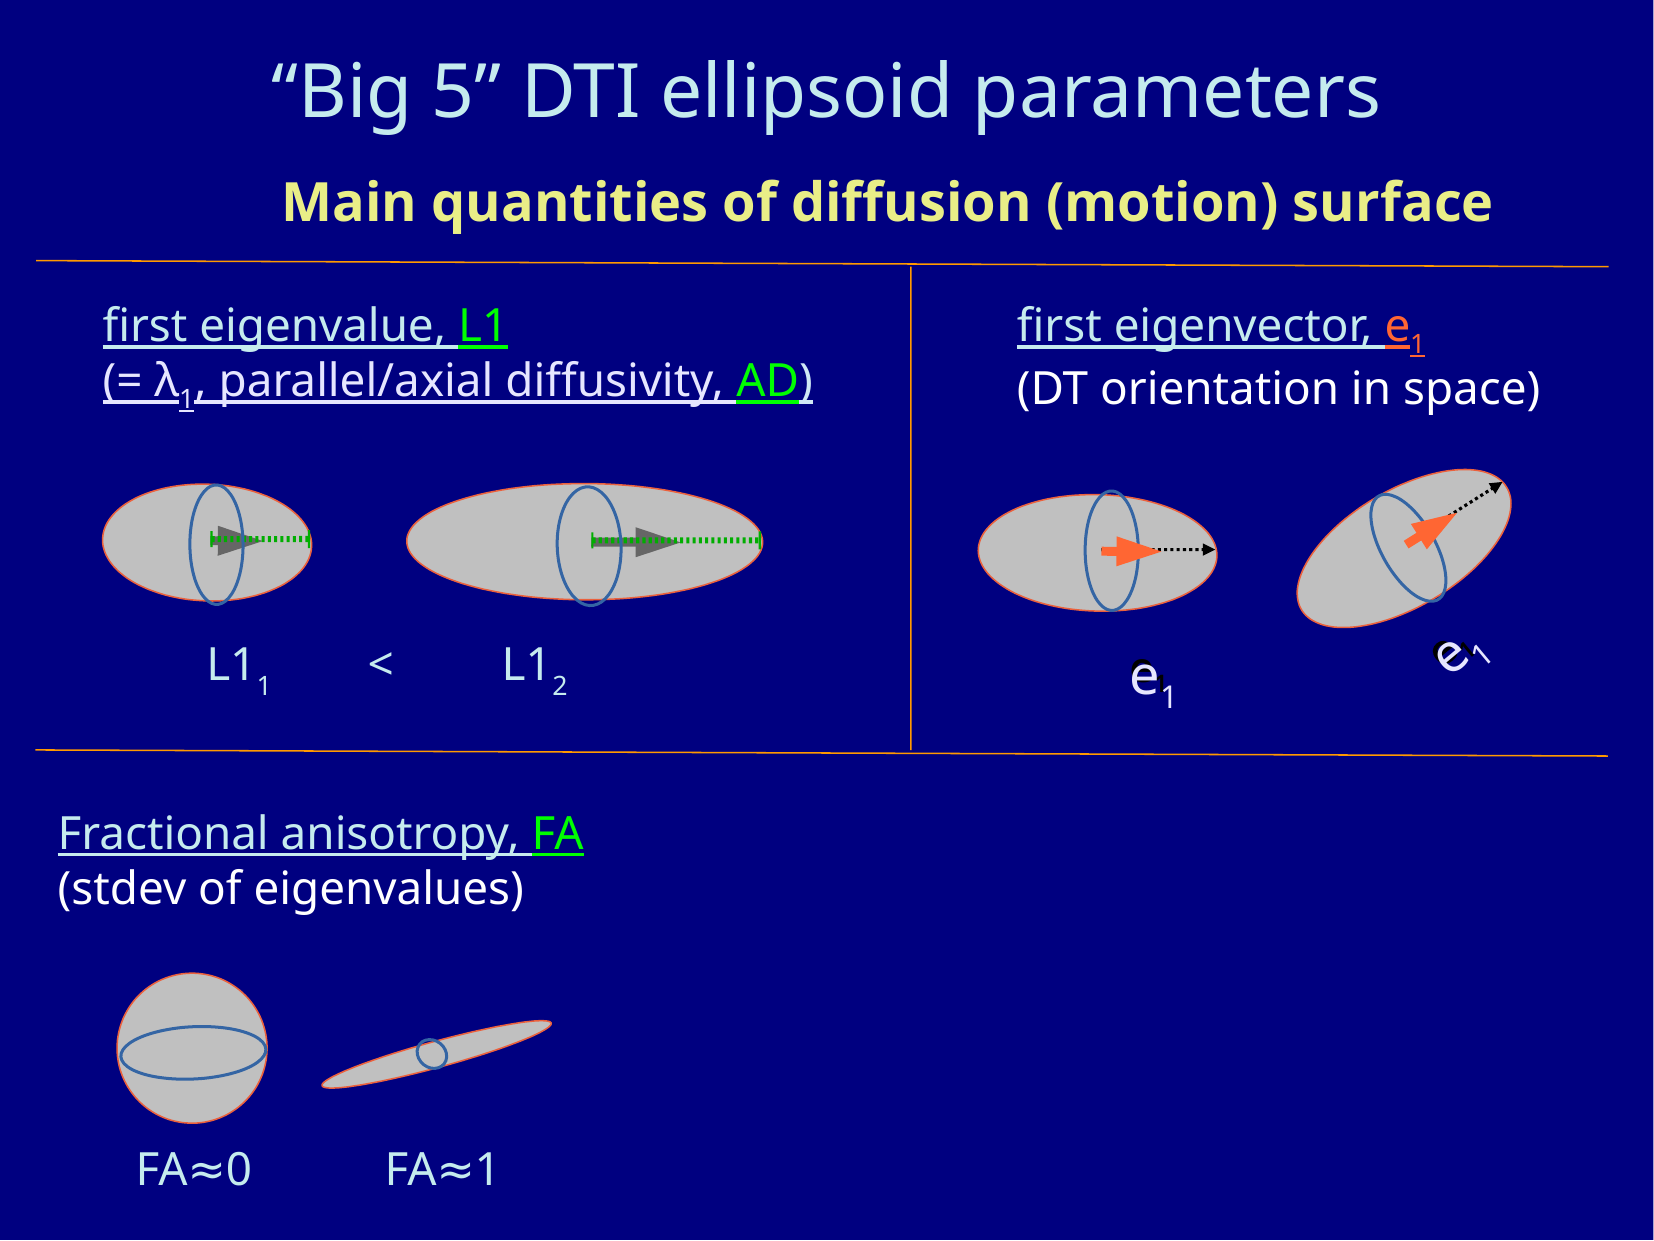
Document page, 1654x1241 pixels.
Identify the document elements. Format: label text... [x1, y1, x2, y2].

text_box e1 [1137, 680, 1148, 690]
text_box [406, 483, 762, 600]
text_box [102, 484, 209, 601]
text_box [1087, 495, 1136, 608]
text_box FA≈0 [85, 1132, 267, 1202]
title “Big 5” DTI ellipsoid parameters [0, 12, 1654, 163]
text_box [117, 973, 267, 1124]
text_box [123, 1029, 264, 1077]
text_box [1297, 499, 1427, 628]
text_box e1 [1446, 656, 1461, 667]
text_box [559, 489, 619, 600]
text_box [322, 1046, 429, 1089]
text_box [1385, 469, 1511, 591]
text_box e1 [1079, 633, 1148, 706]
text_box Fractional anisotropy, FA (stdev of eigenvalues) [7, 795, 541, 866]
text_box [419, 1042, 445, 1066]
text_box FA≈1 [334, 1132, 516, 1202]
text_box [978, 494, 1107, 612]
text_box Main quantities of diffusion (motion) surface [230, 159, 1460, 235]
text_box [439, 1020, 552, 1066]
text_box [192, 487, 241, 601]
text_box e1 [1372, 620, 1471, 719]
text_box L11 < L12 [156, 627, 583, 709]
text_box first eigenvalue, L1 (= λ1, parallel/axial diffusivity, AD) [51, 288, 761, 423]
text_box [1373, 496, 1444, 599]
text_box e1 [1442, 647, 1452, 659]
text_box e1 [1137, 668, 1148, 677]
text_box [225, 485, 312, 601]
text_box [1119, 496, 1217, 611]
text_box first eigenvector, e1 (DT orientation in space) [966, 288, 1386, 367]
